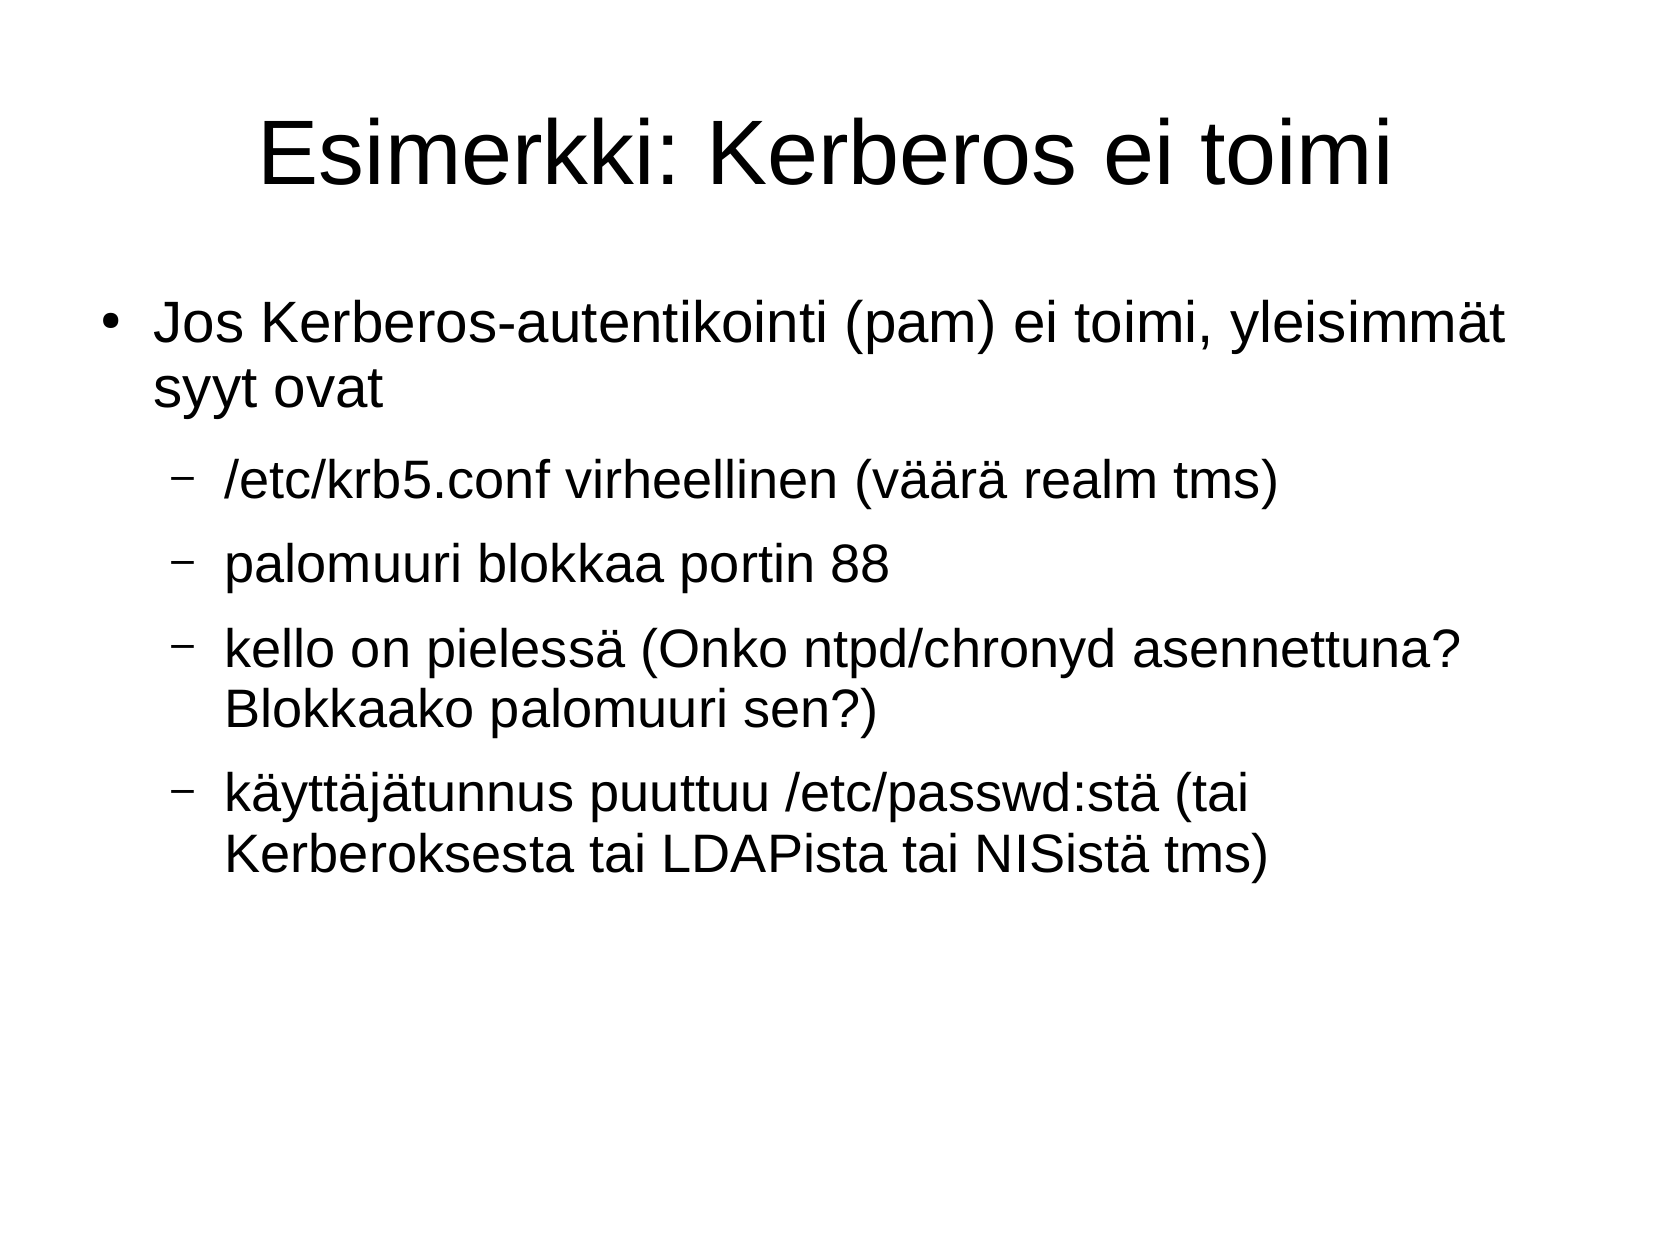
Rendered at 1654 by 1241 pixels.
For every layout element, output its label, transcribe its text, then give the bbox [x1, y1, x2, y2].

title Esimerkki: Kerberos ei toimi [82, 49, 1571, 257]
list Jos Kerberos-autentikointi (pam) ei toimi, yleisimmät syyt ovat /etc/krb5.conf virheellinen (väärä realm tms) palomuuri blokkaa portin 88 kello on pielessä (Onko ntpd/chronyd asennettuna? Blokkaako palomuuri sen?) käyttäjätunnus puuttuu /etc/passwd:stä (tai Kerberoksesta tai LDAPista tai NISistä tms) [82, 290, 1571, 1010]
